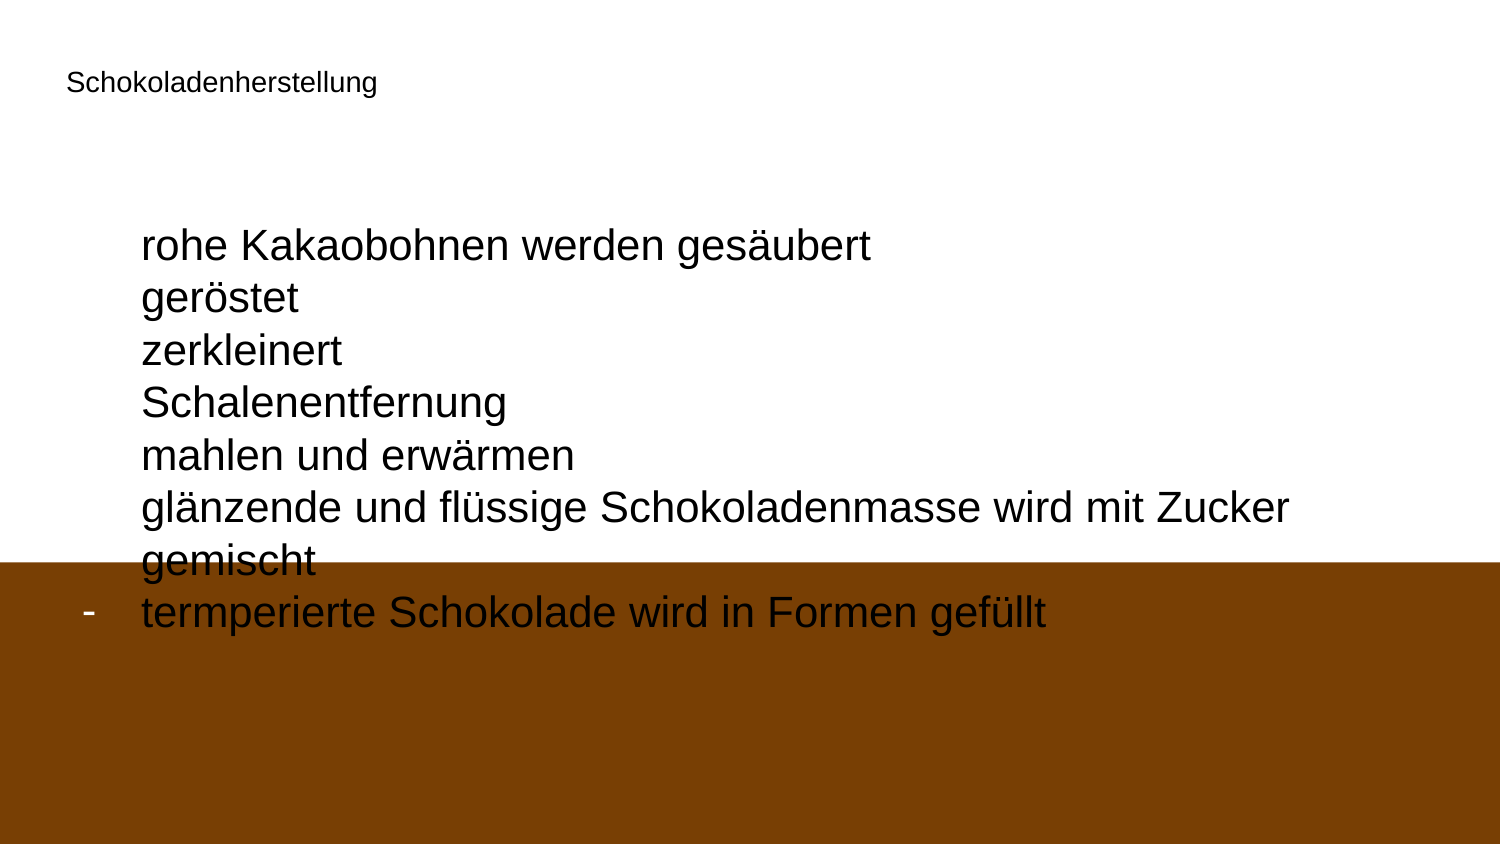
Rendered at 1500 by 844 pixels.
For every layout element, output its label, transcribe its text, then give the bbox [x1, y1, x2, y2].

title Schokoladenherstellung [51, 48, 1449, 180]
list rohe Kakaobohnen werden gesäubert geröstet zerkleinert Schalenentfernung mahlen und erwärmen glänzende und flüssige Schokoladenmasse wird mit Zucker gemischt termperierte Schokolade wird in Formen gefüllt [51, 201, 1449, 750]
